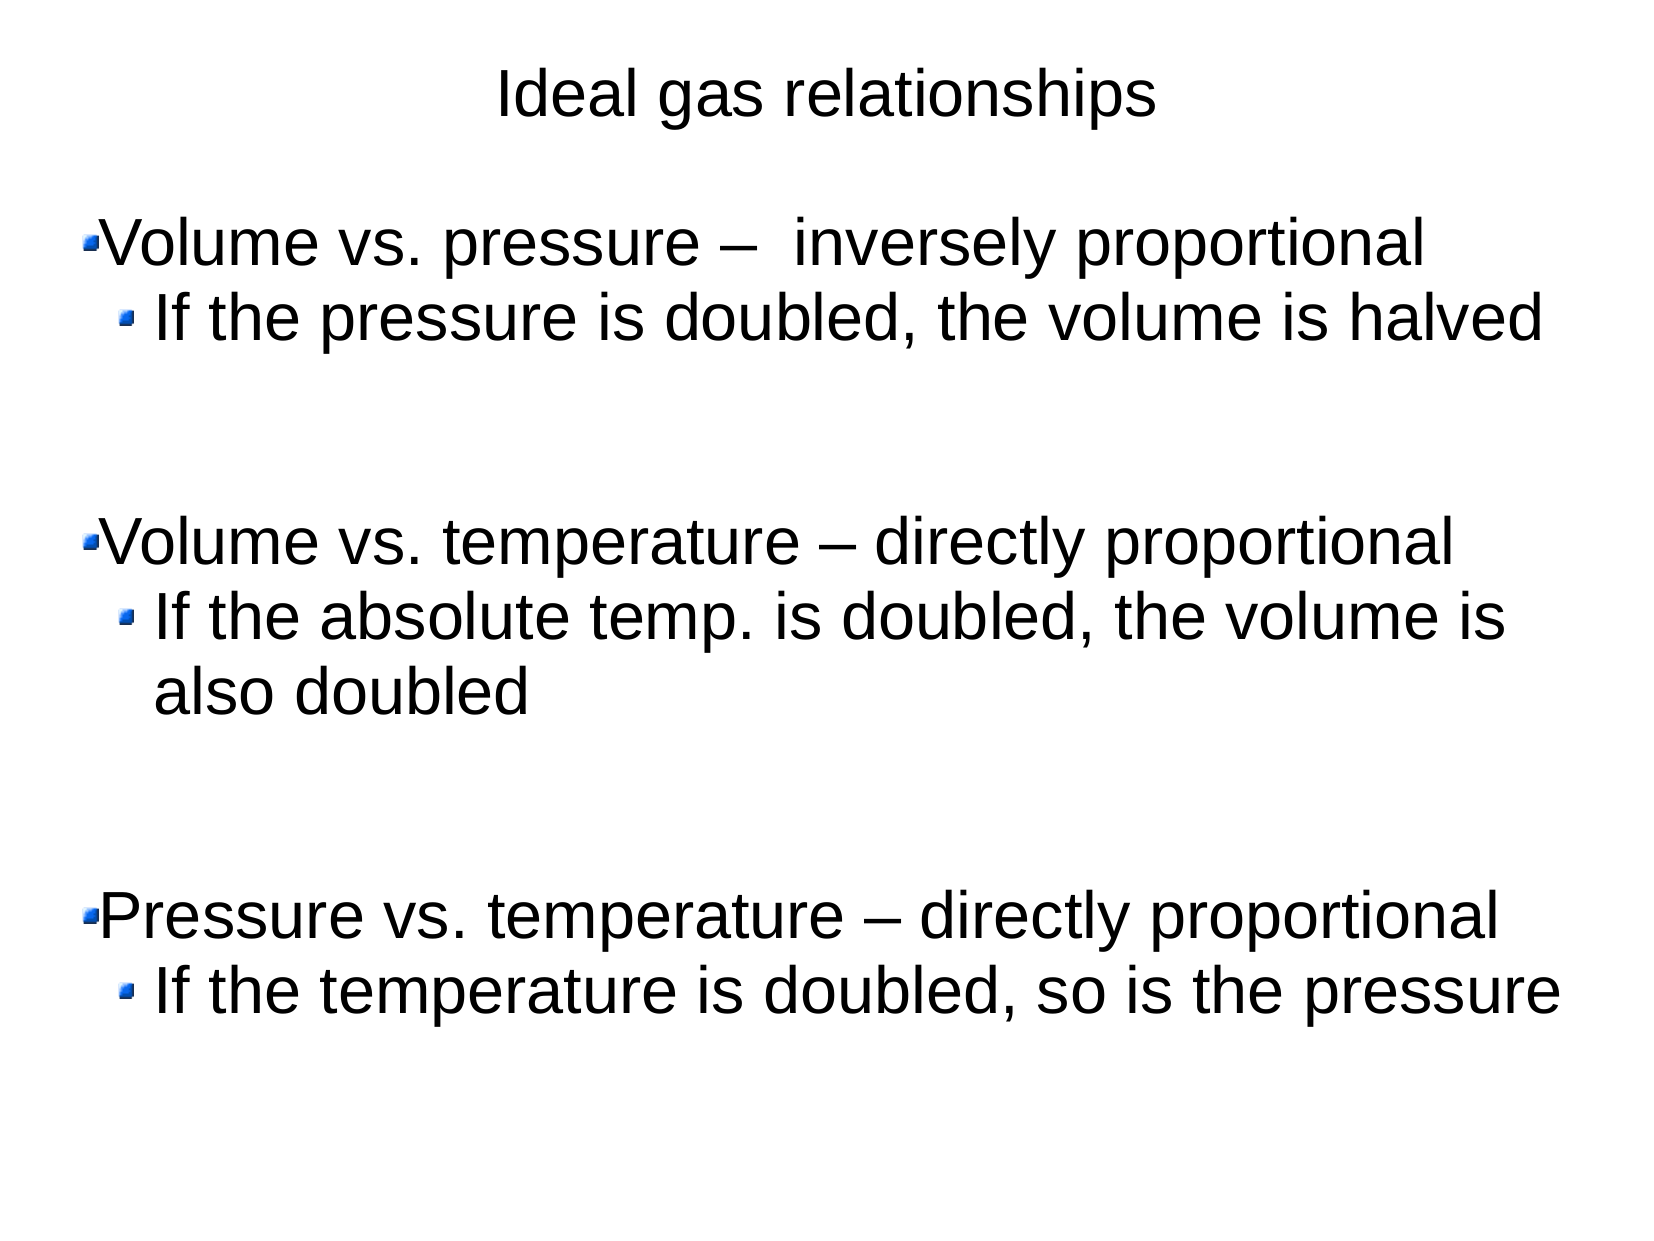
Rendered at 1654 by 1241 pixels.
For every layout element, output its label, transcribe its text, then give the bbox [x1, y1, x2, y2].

subtitle Ideal gas relationships Volume vs. pressure – inversely proportional If the pressure is doubled, the volume is halved Volume vs. temperature – directly proportional If the absolute temp. is doubled, the volume is also doubled Pressure vs. temperature – directly proportional If the temperature is doubled, so is the pressure [82, 49, 1571, 1109]
